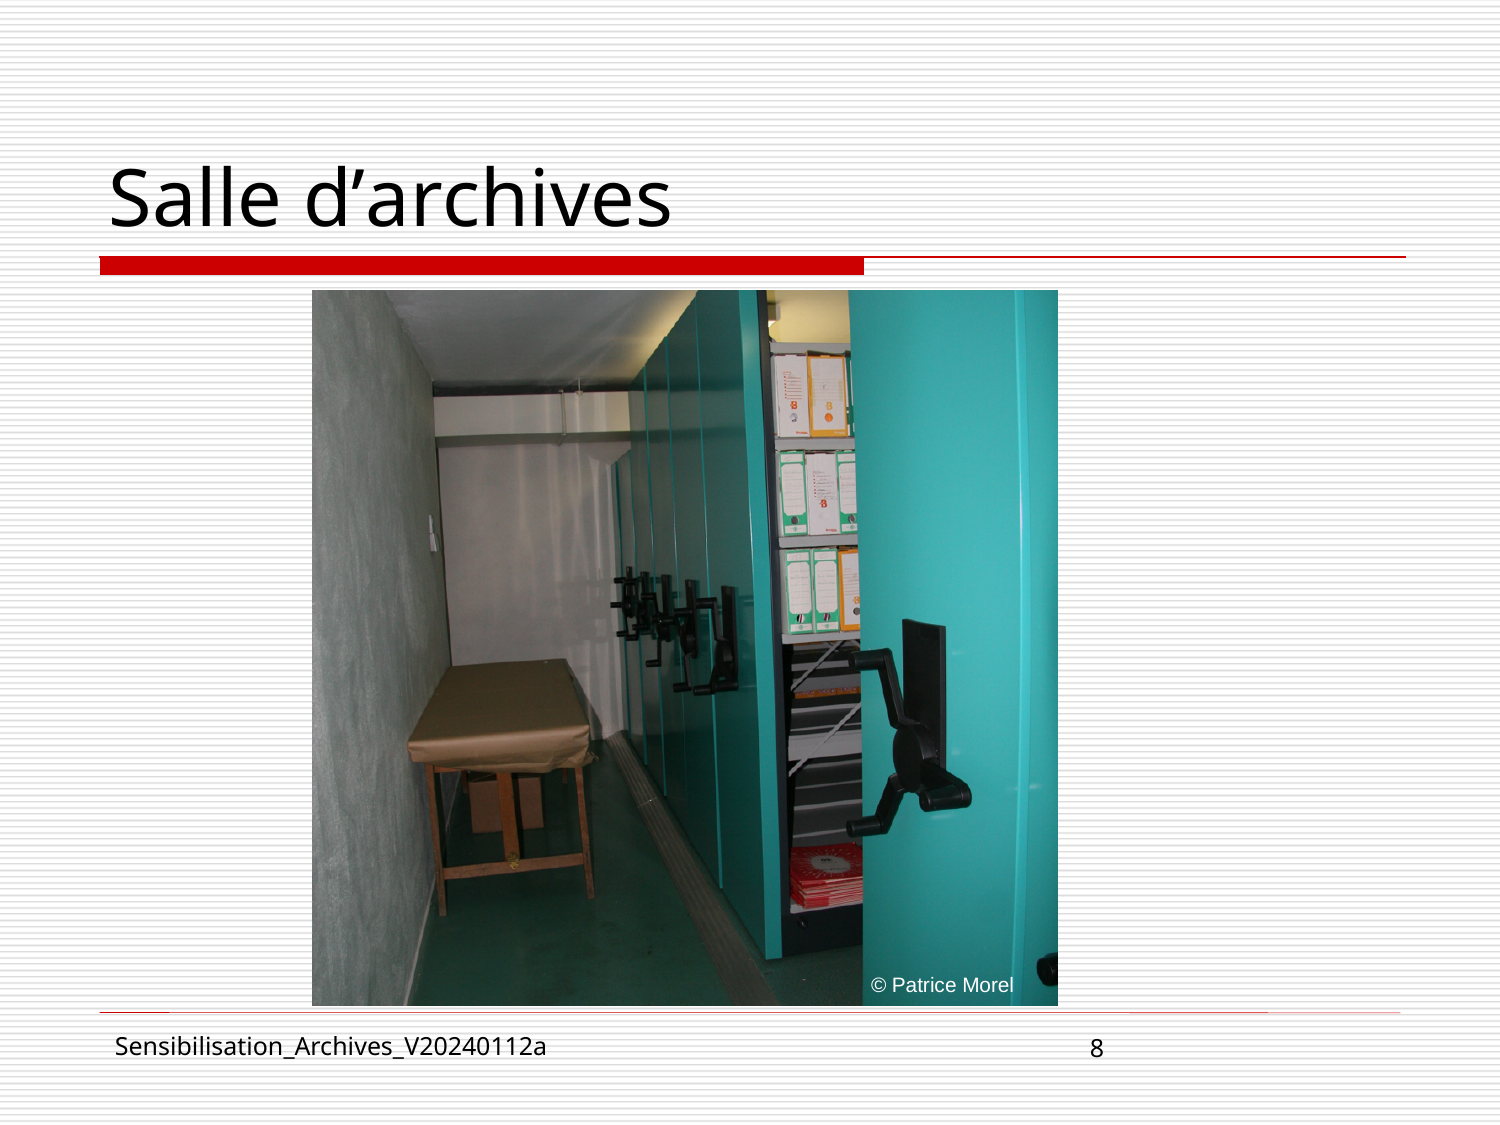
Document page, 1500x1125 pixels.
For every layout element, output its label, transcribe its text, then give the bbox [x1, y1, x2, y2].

text_box 33 [1074, 1024, 1400, 1103]
title Salle d’archives [94, 50, 1407, 250]
text_box Sensibilisation_Archives_V20240112a [100, 1023, 989, 1101]
picture [0, 0, 1500, 1125]
text_box © Patrice Morel [856, 964, 1034, 1005]
